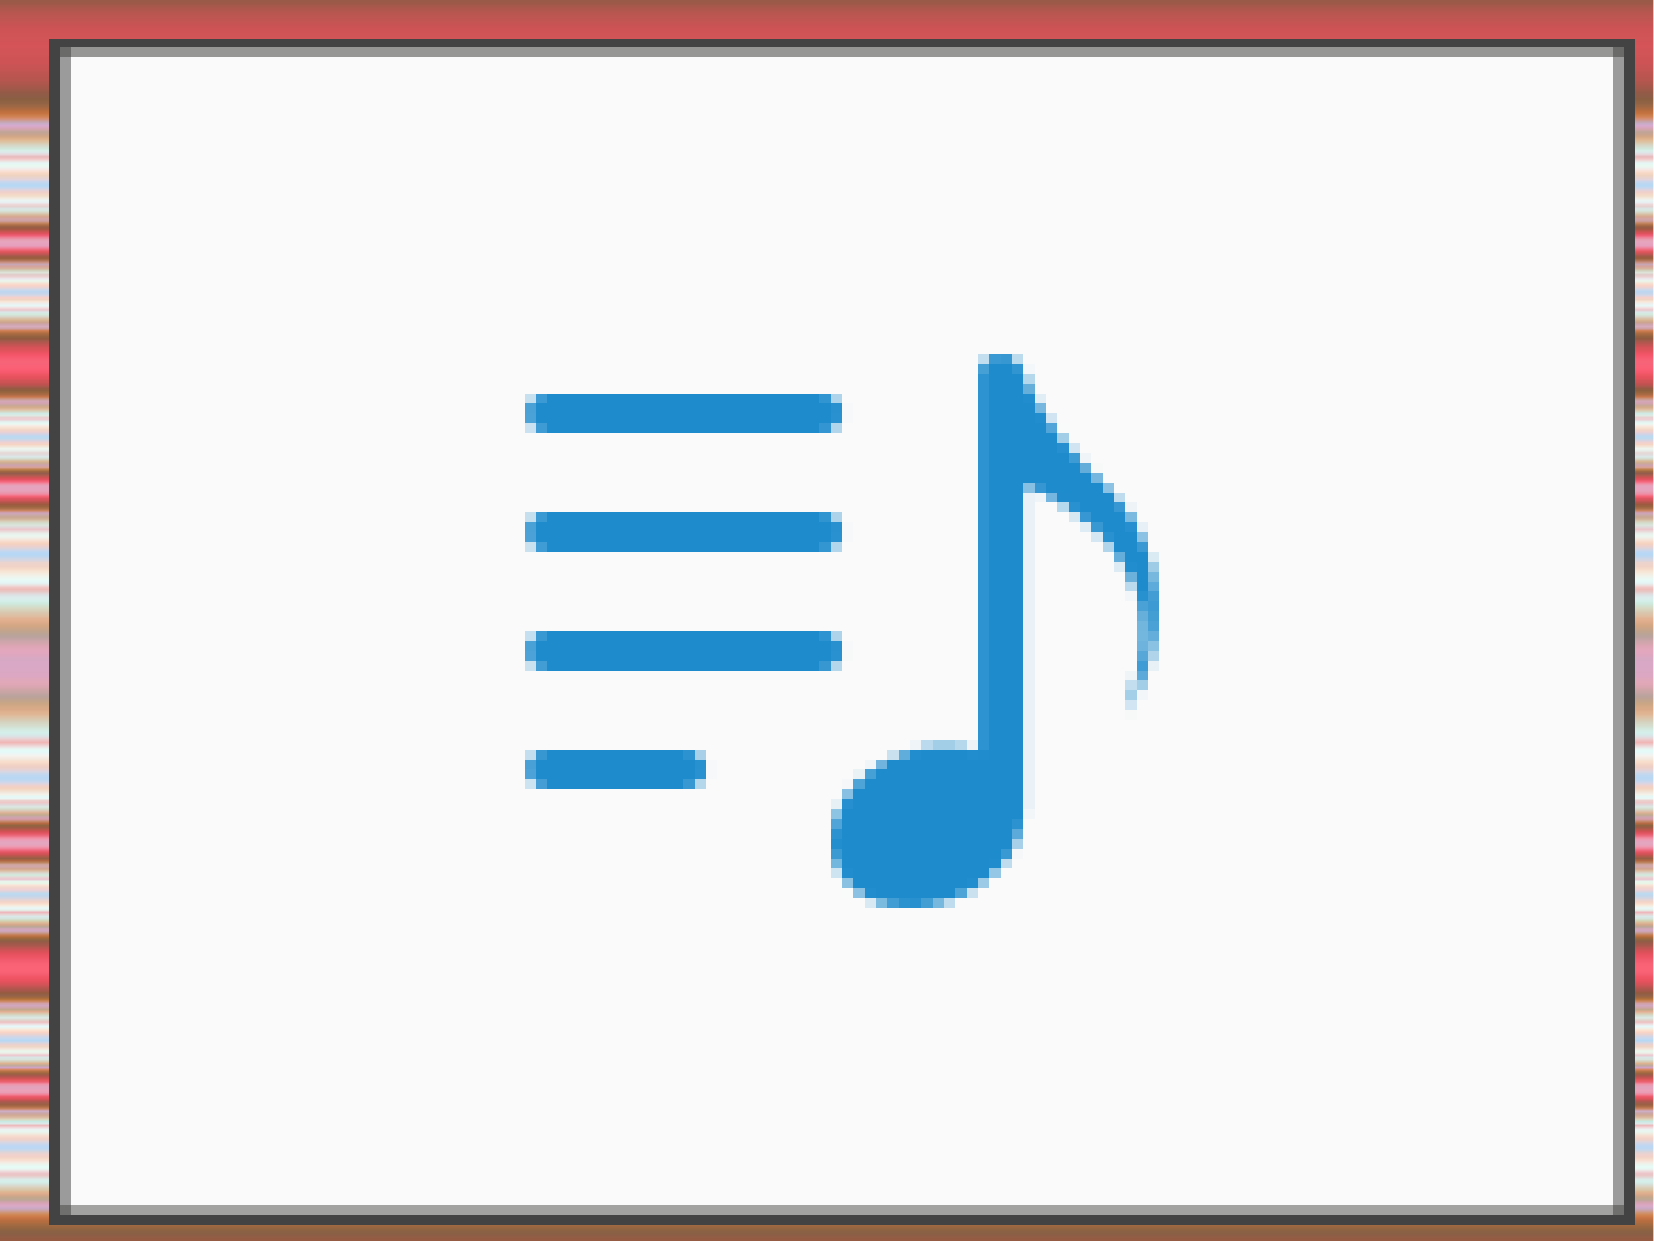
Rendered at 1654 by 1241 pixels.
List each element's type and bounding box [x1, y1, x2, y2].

text_box [48, 38, 1637, 1226]
picture [0, 0, 1654, 1241]
